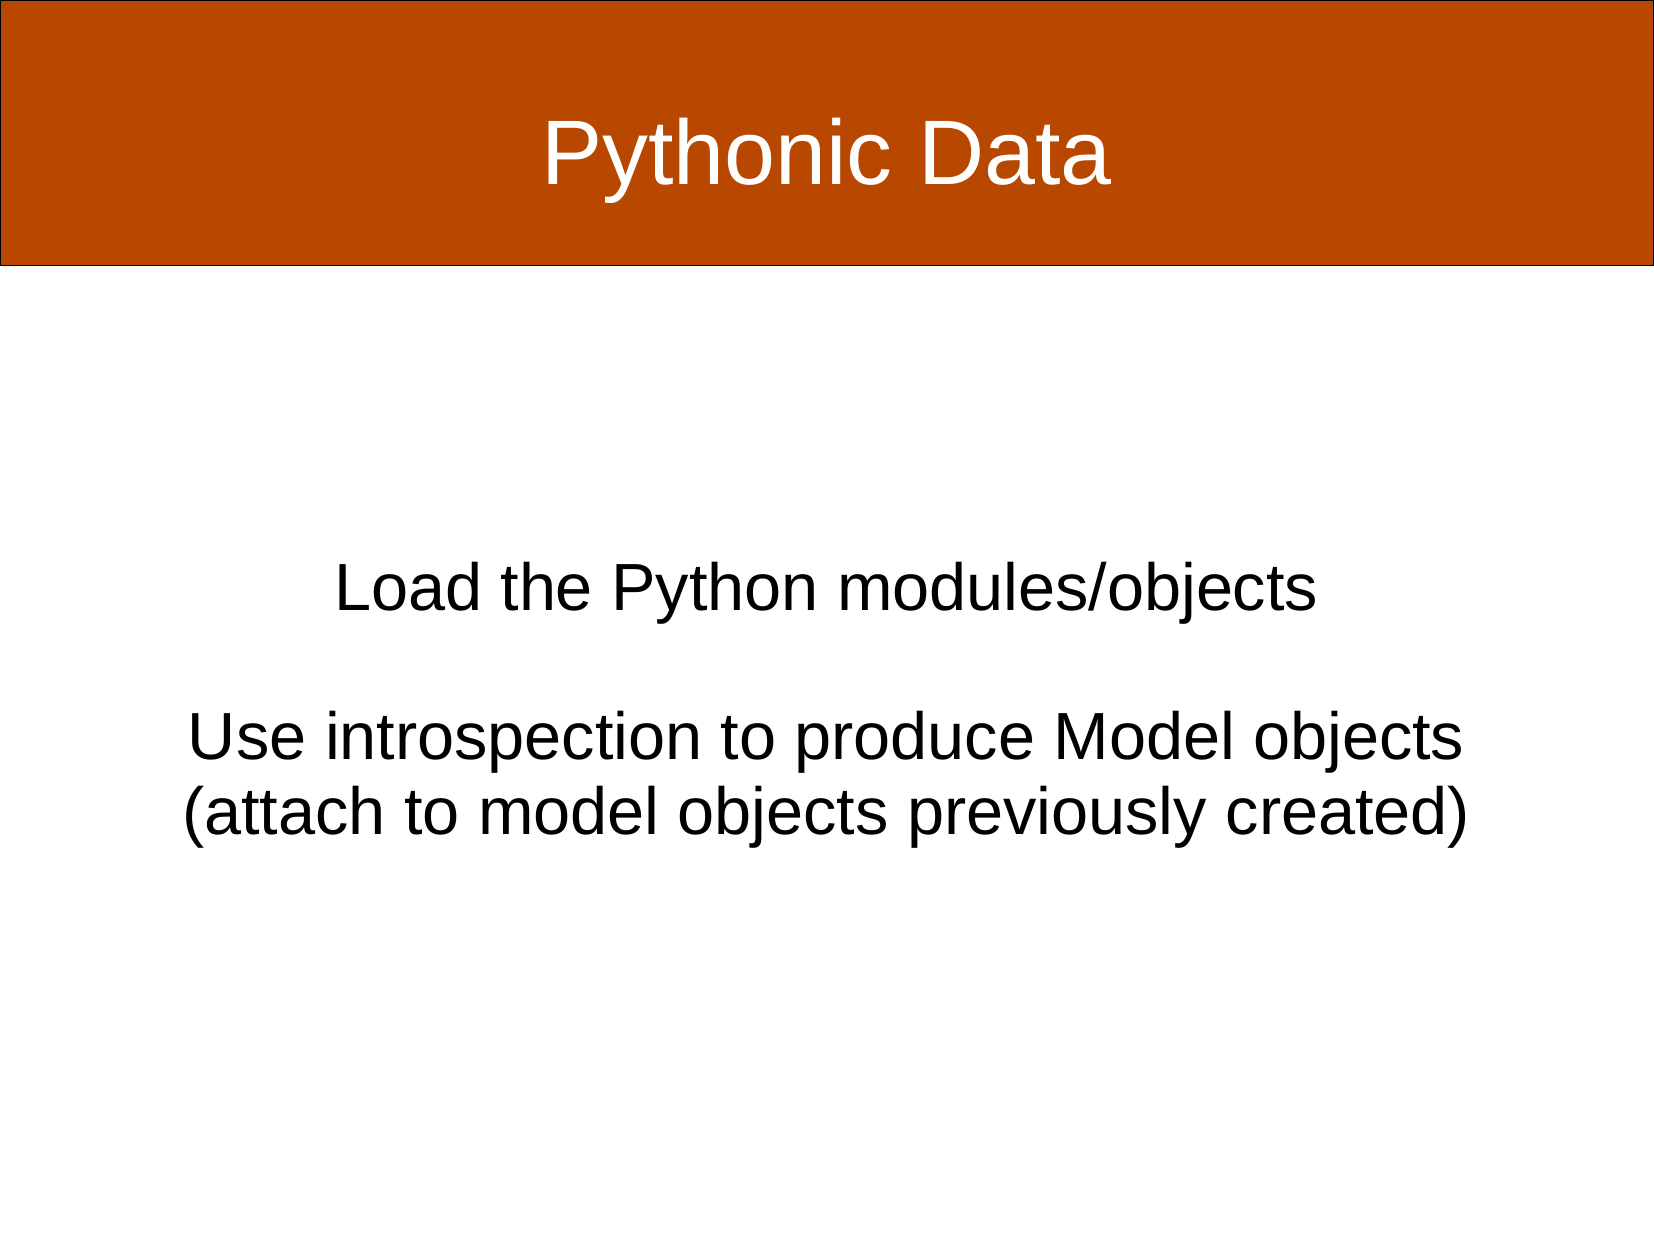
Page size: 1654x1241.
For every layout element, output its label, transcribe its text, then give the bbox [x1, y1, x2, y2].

subtitle Load the Python modules/objects Use introspection to produce Model objects (attach to model objects previously created) [82, 297, 1571, 1102]
title Pythonic Data [82, 56, 1571, 250]
